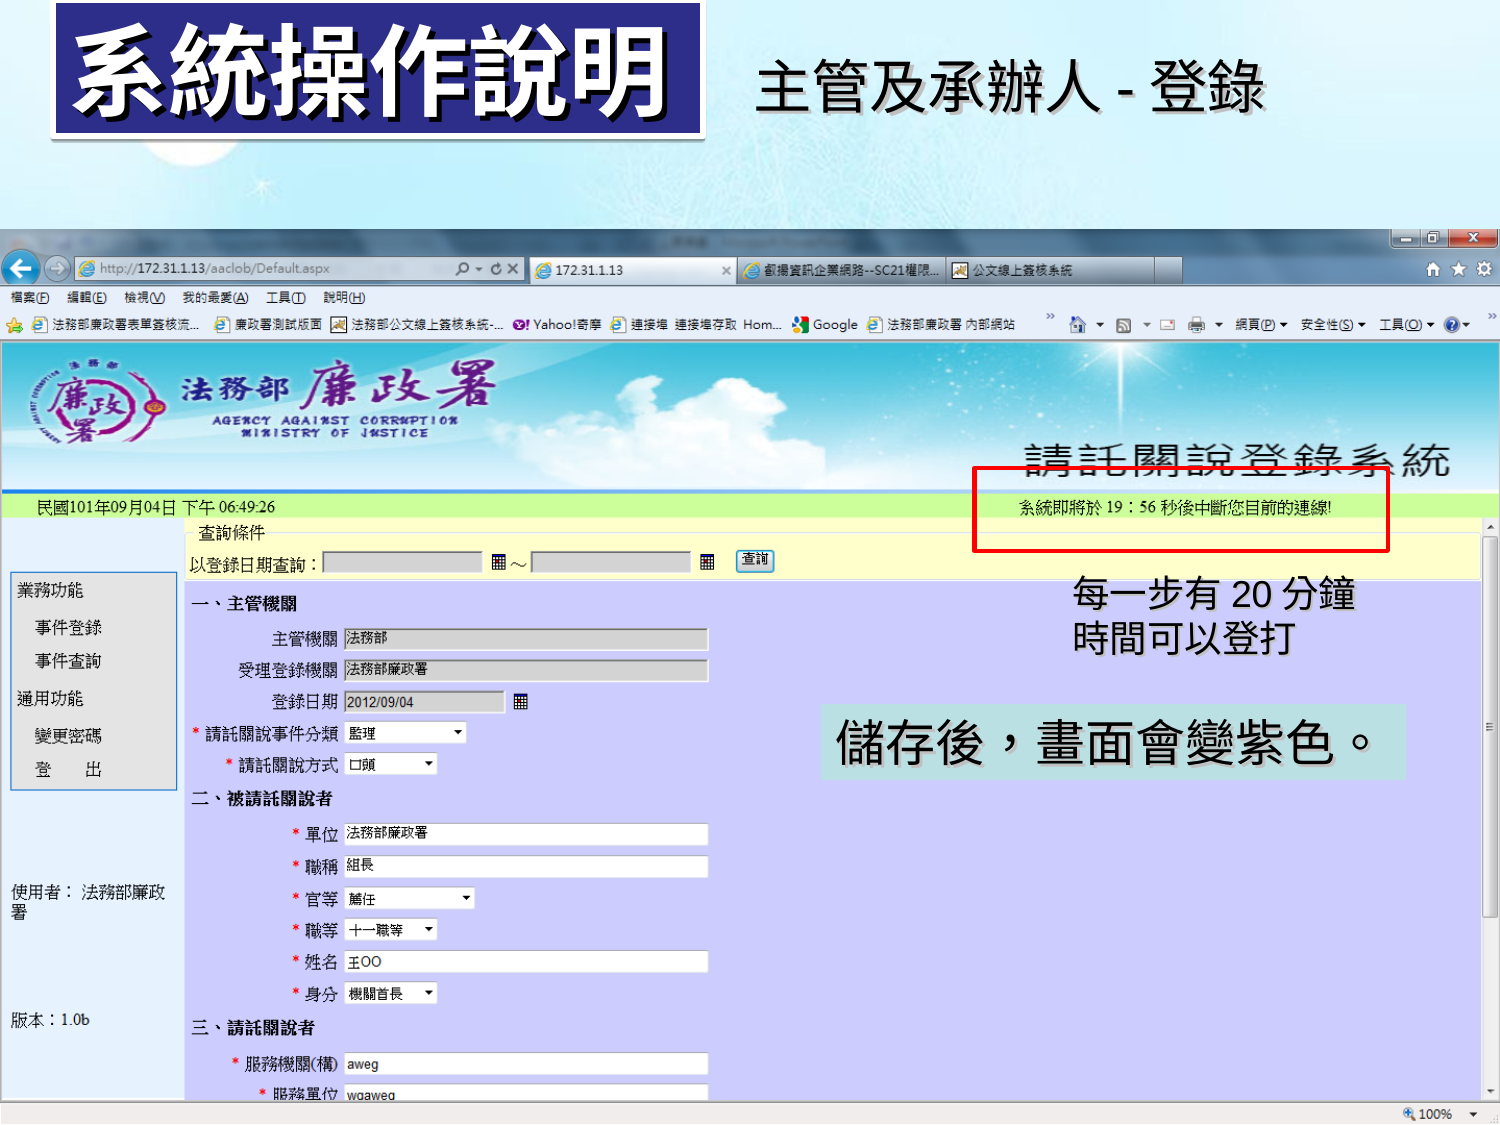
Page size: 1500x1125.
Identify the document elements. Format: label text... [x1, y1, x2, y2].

picture [0, 0, 1500, 1125]
title 系統操作說明 [53, 0, 703, 137]
text_box 儲存後，畫面會變紫色。 [820, 704, 1407, 780]
text_box 主管及承辦人-登錄 [738, 42, 1266, 200]
text_box 每一步有20分鐘 時間可以登打 [1057, 562, 1357, 669]
